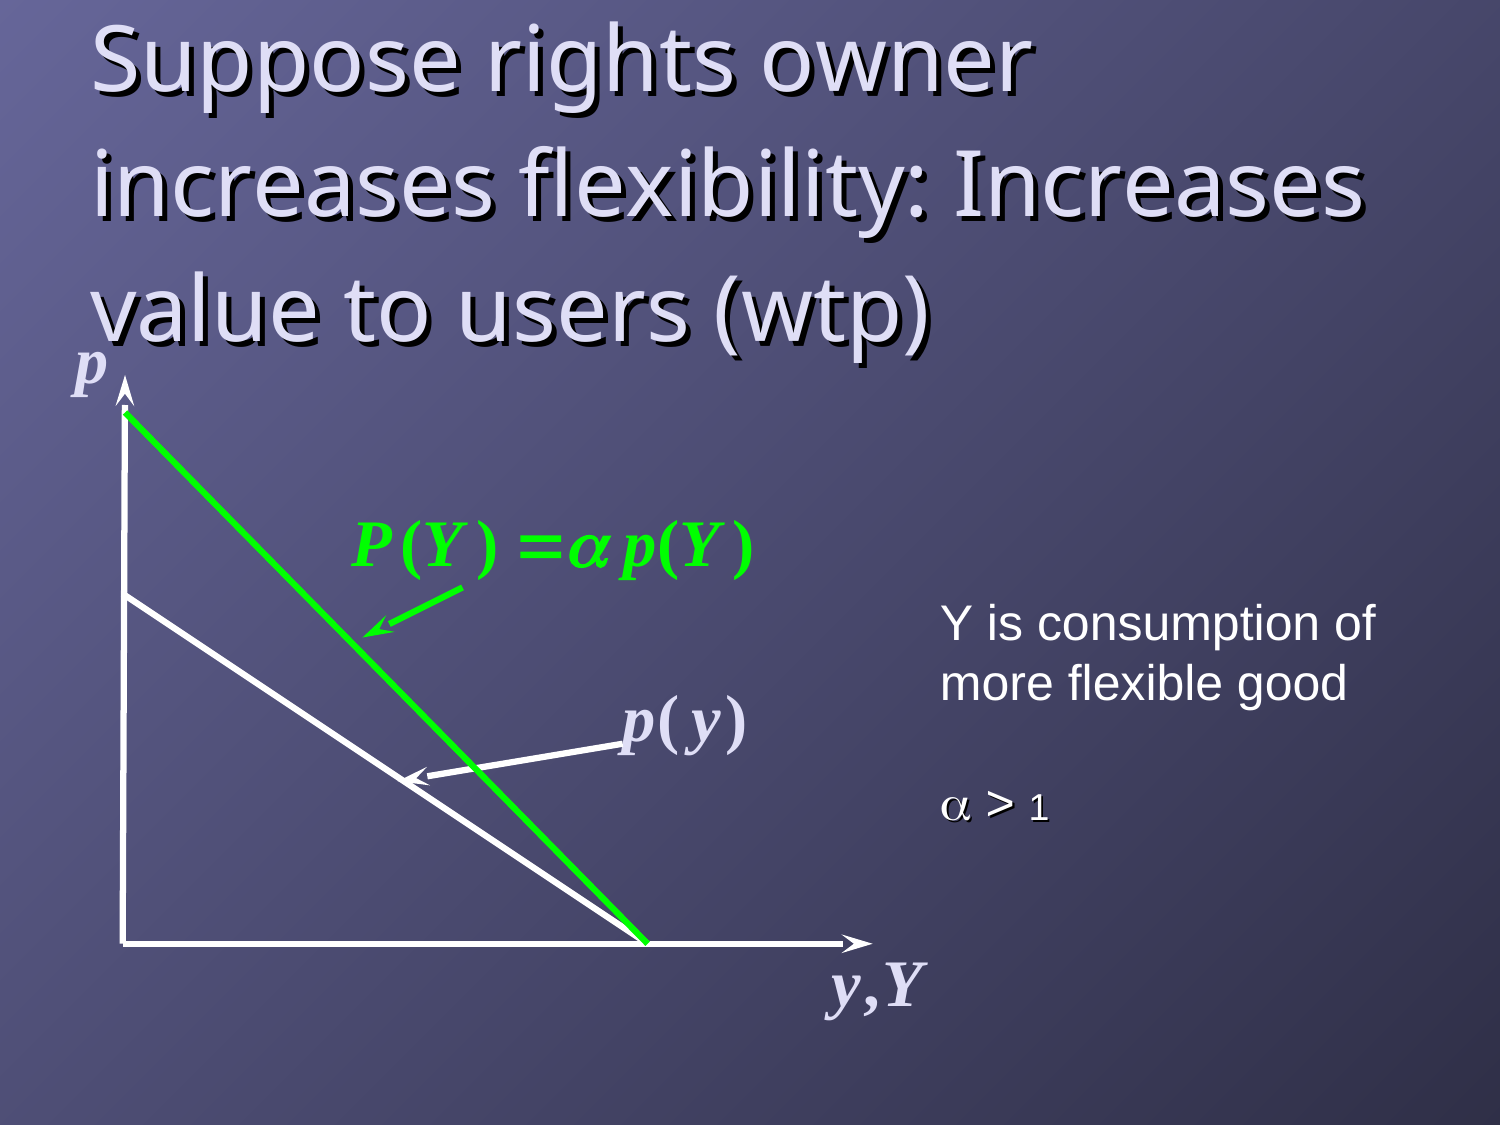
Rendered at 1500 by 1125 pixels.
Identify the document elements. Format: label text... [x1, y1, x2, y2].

chart [610, 693, 752, 761]
text_box Y is consumption of more flexible good  > 1 [925, 582, 1392, 839]
chart [62, 350, 111, 402]
chart [820, 958, 936, 1026]
title Suppose rights owner increases flexibility: Increases value to users (wtp) [75, 8, 1426, 354]
chart [347, 518, 759, 586]
